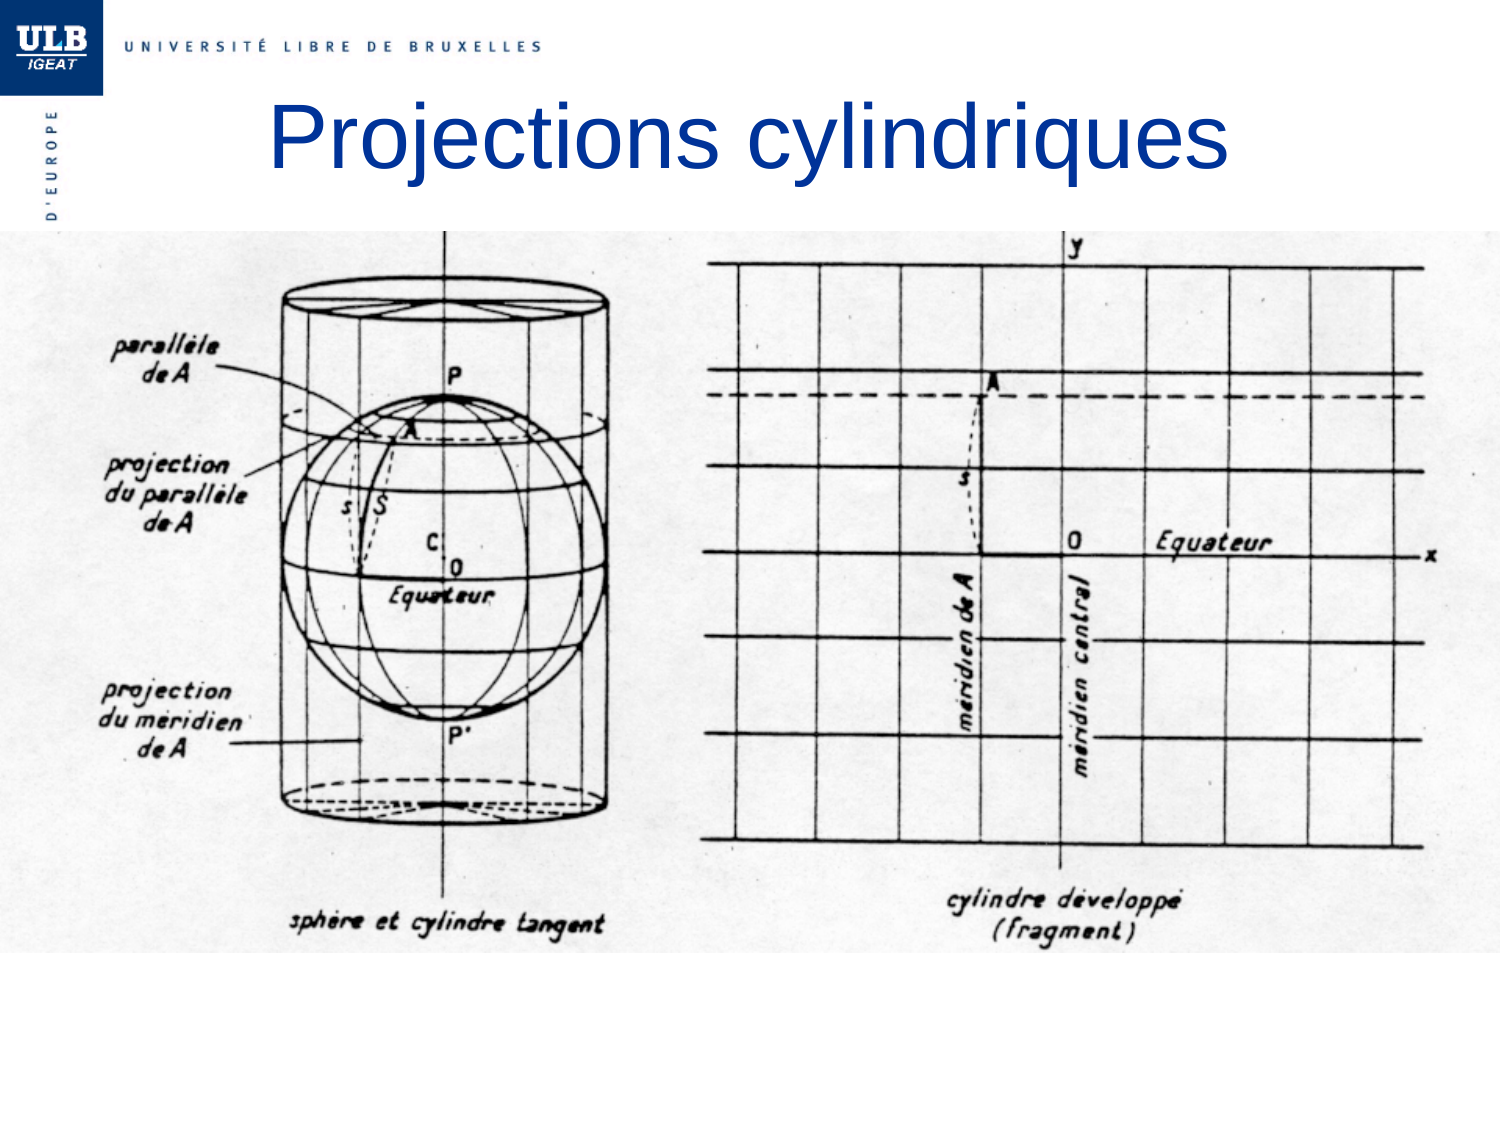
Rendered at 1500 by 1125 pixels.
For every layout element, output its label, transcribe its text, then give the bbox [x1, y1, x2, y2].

title Projections cylindriques [112, 78, 1388, 197]
picture [0, 0, 1500, 1125]
